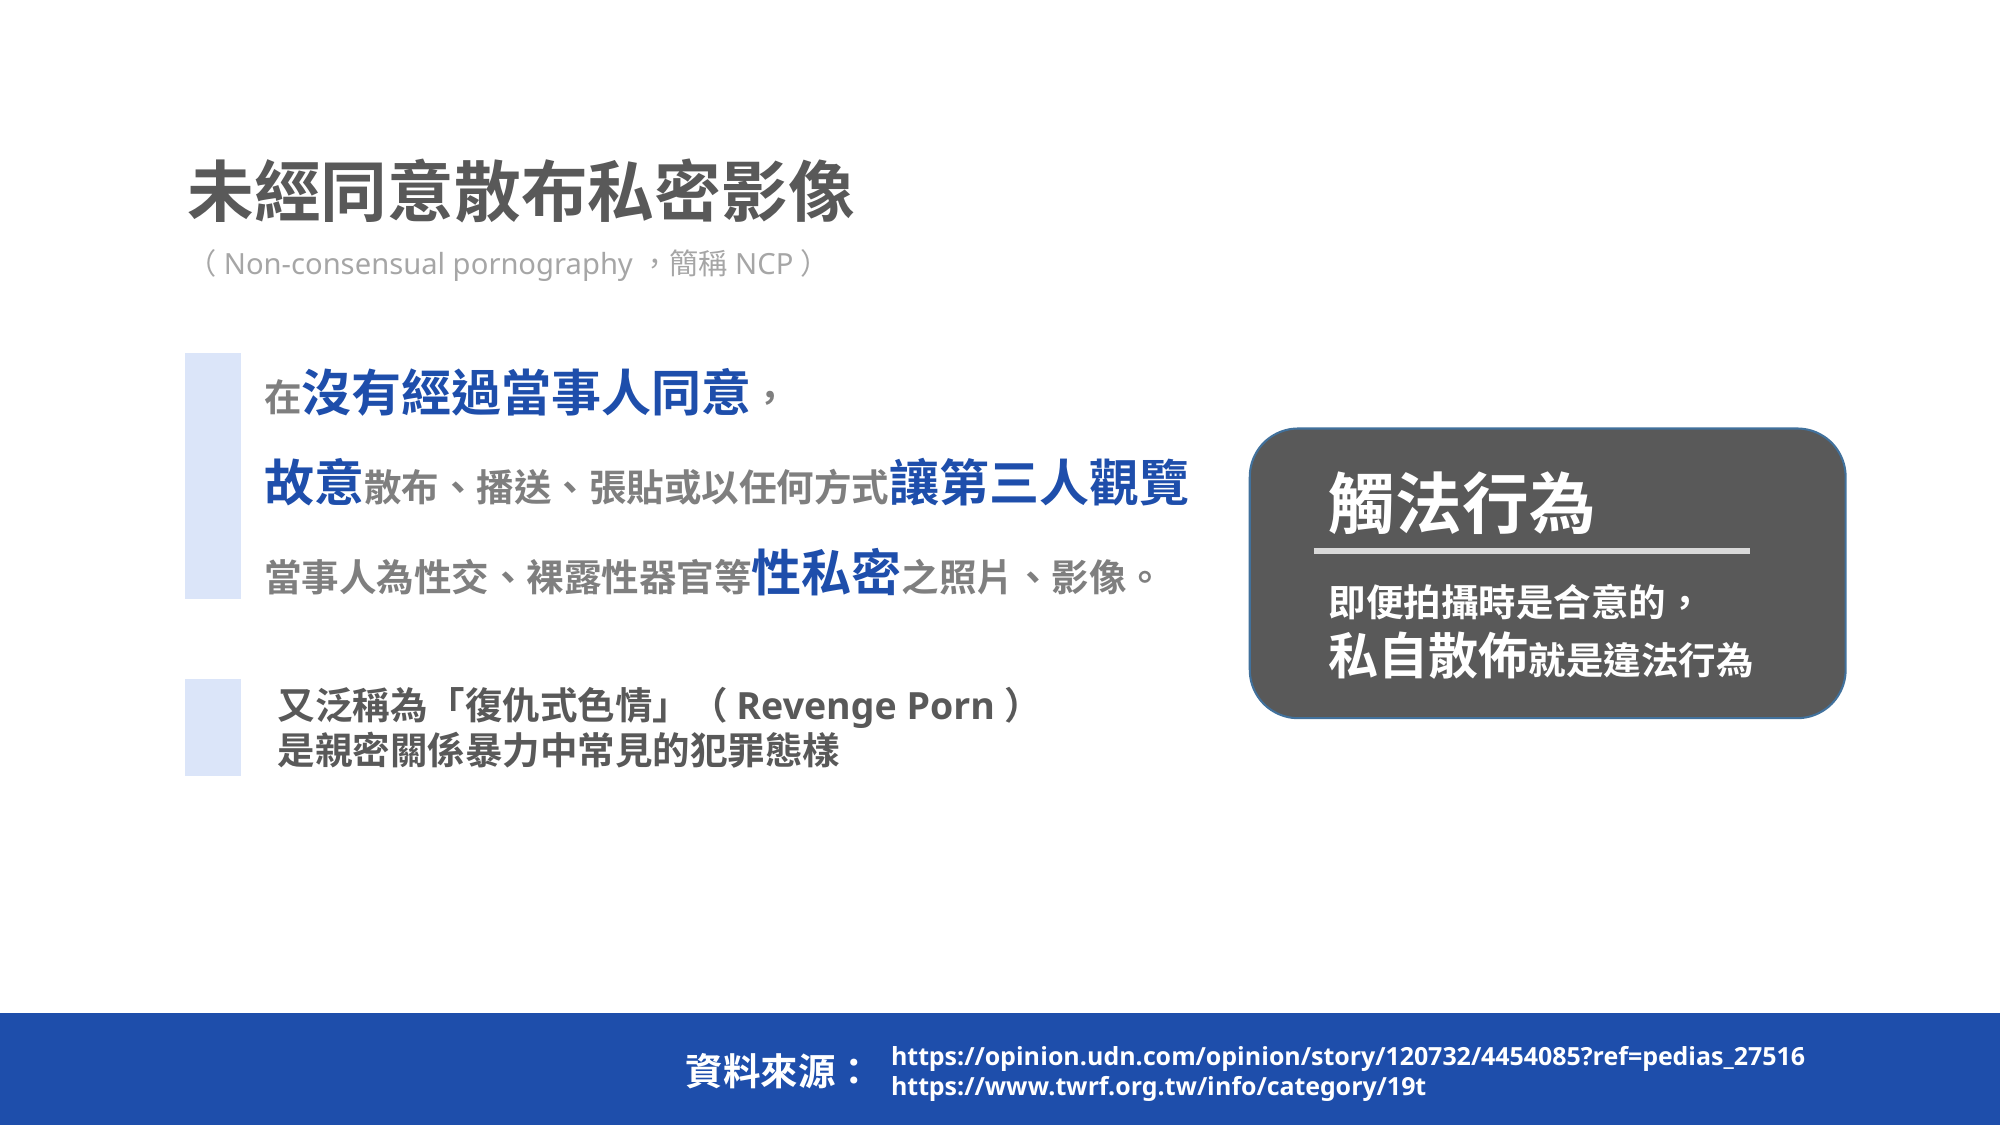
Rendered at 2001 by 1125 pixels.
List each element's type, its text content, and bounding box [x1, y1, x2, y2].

text_box https://opinion.udn.com/opinion/story/120732/4454085?ref=pedias_27516 https://www.twrf.org.tw/info/category/19t [876, 1033, 1822, 1108]
text_box 資料來源： [671, 1040, 888, 1100]
text_box [0, 0, 2000, 1013]
text_box 在沒有經過當事人同意， 故意散布、播送、張貼或以任何方式讓第三人觀覽 當事人為性交、裸露性器官等性私密之照片、影像。 [249, 324, 1242, 609]
text_box 又泛稱為「復仇式色情」（Revenge Porn） 是親密關係暴力中常見的犯罪態樣 [262, 674, 1085, 780]
text_box （Non-consensual pornography，簡稱NCP） [173, 238, 845, 288]
text_box 觸法行為 [1313, 454, 1614, 548]
text_box 即便拍攝時是合意的， 私自散佈就是違法行為 [1314, 572, 1769, 692]
text_box 未經同意散布私密影像 [173, 142, 870, 237]
